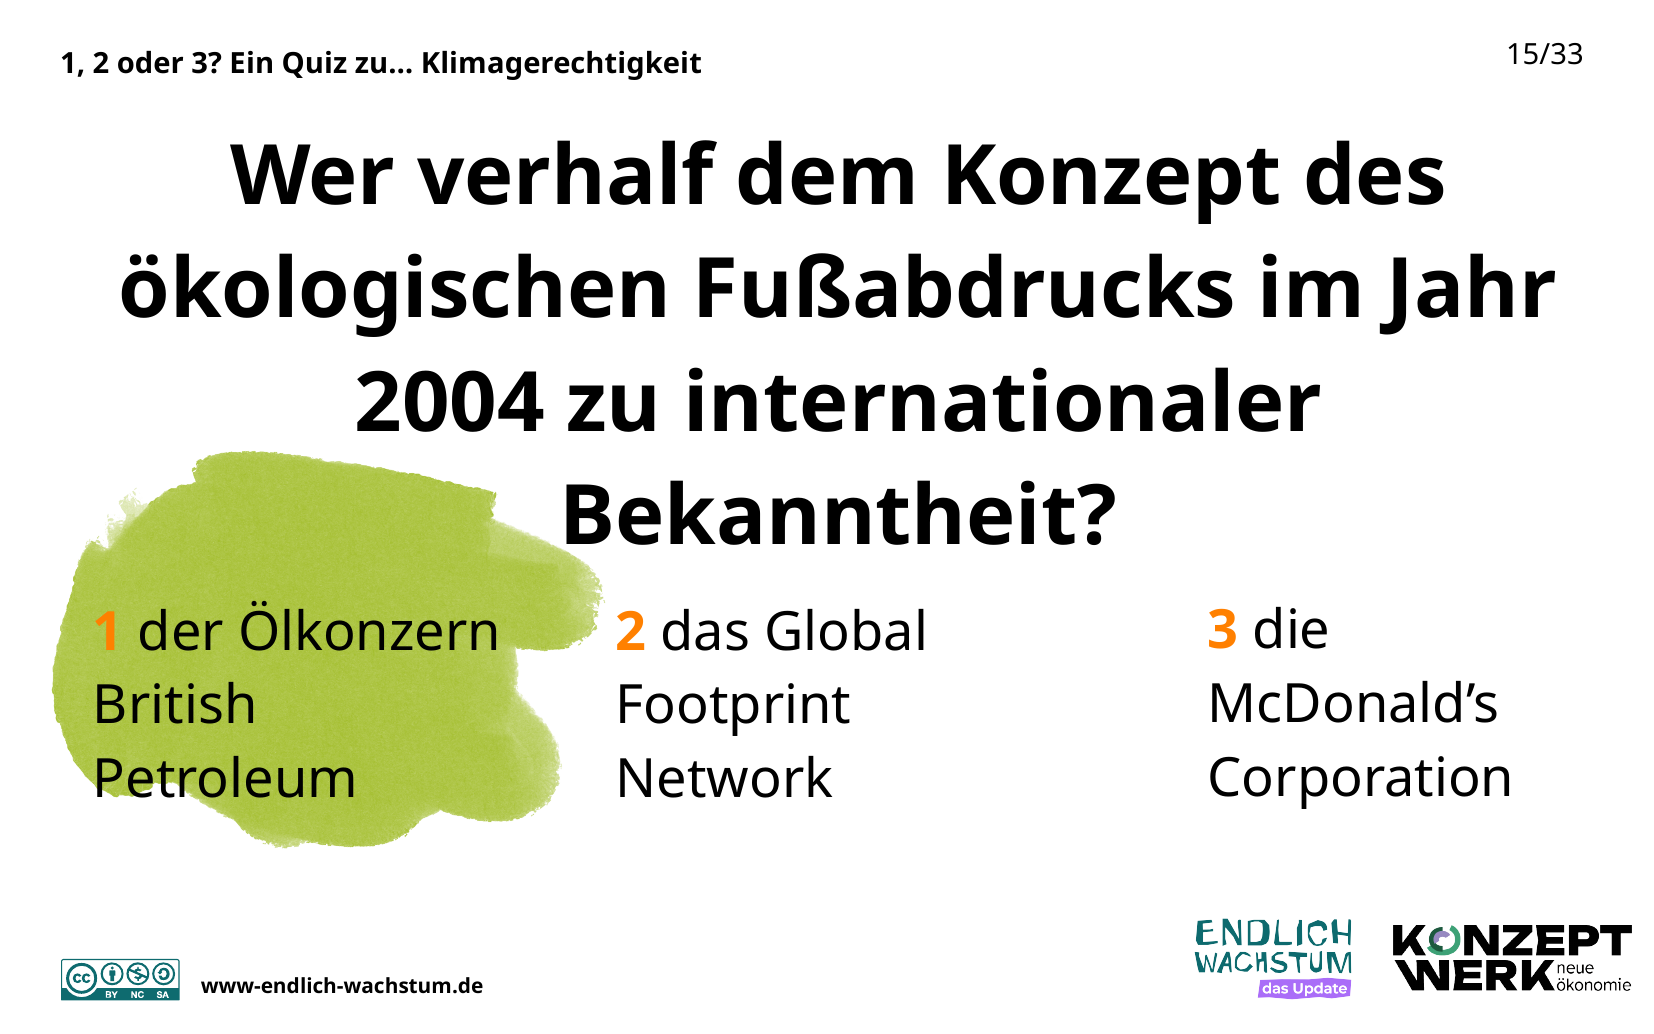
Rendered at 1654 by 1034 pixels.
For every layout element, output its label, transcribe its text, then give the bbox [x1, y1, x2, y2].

title Wer verhalf dem Konzept des ökologischen Fußabdrucks im Jahr 2004 zu internationaler Bekanntheit? [118, 115, 1608, 585]
text_box 2 das Global Footprint Network [531, 584, 1071, 792]
text_box 3 die McDonald’s Corporation [1122, 583, 1583, 780]
text_box 1 der Ölkonzern British Petroleum [7, 584, 531, 842]
picture [51, 450, 118, 584]
picture [1387, 917, 1636, 997]
picture [1176, 900, 1374, 1011]
picture [51, 792, 606, 849]
